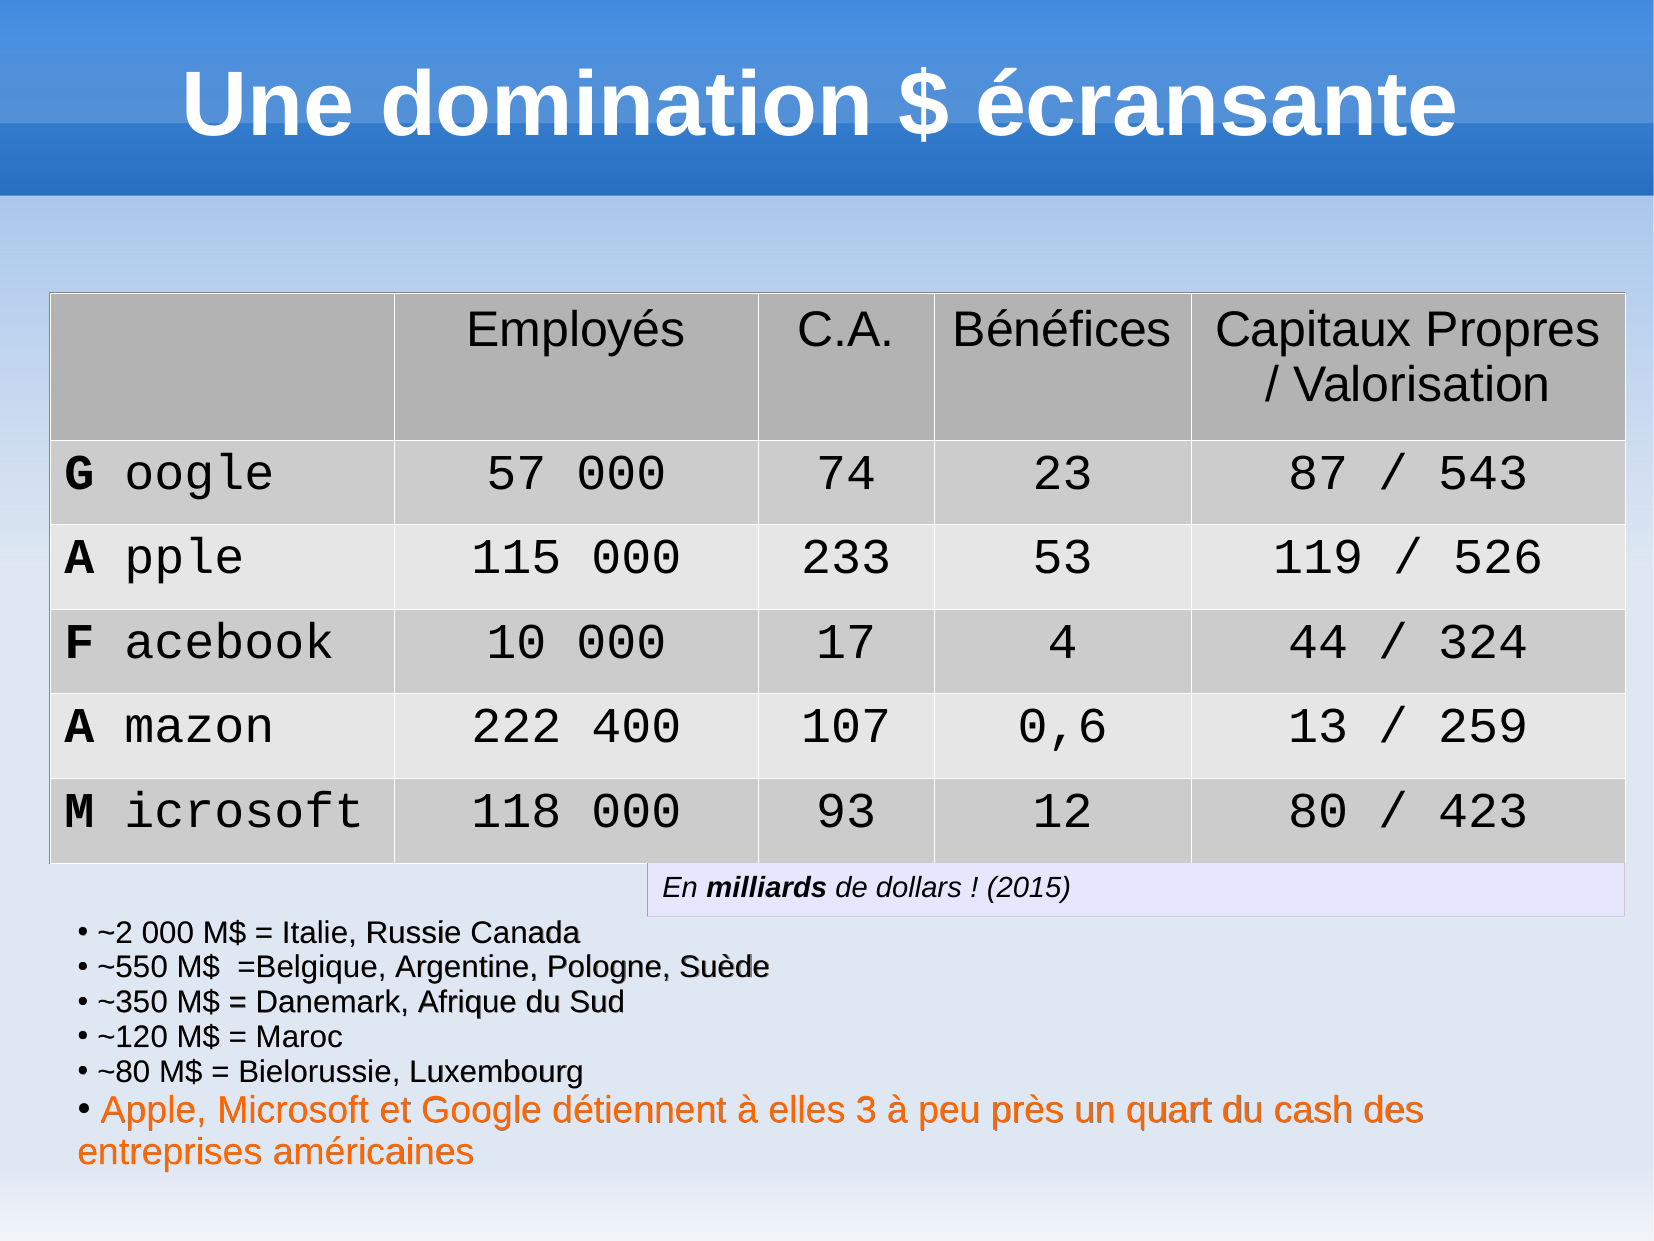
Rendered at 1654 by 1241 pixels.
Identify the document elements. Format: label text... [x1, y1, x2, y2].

table_cell 93 [759, 779, 934, 863]
table_header Employés [395, 294, 758, 440]
table_header [51, 294, 394, 440]
table_cell 10 000 [395, 610, 758, 693]
table_cell 53 [935, 525, 1191, 609]
table_cell 87 / 543 [1192, 441, 1625, 524]
table_cell 17 [759, 610, 934, 693]
table_cell 115 000 [395, 525, 758, 609]
table_header C.A. [759, 294, 934, 440]
table_header Bénéfices [935, 294, 1191, 440]
table_cell 44 / 324 [1192, 610, 1625, 693]
table_cell 57 000 [395, 441, 758, 524]
table_cell A pple [51, 525, 394, 609]
table_cell 23 [935, 441, 1191, 524]
table_cell 107 [759, 694, 934, 778]
title Une domination $ écransante [76, 0, 1565, 208]
table_header Capitaux Propres / Valorisation [1192, 294, 1625, 440]
table_cell A mazon [51, 694, 394, 778]
table_cell 13 / 259 [1192, 694, 1625, 778]
table_cell 119 / 526 [1192, 525, 1625, 609]
table_cell 80 / 423 [1192, 779, 1625, 863]
table_cell 233 [759, 525, 934, 609]
table_cell 4 [935, 610, 1191, 693]
picture [0, 0, 1654, 1241]
table_cell 0,6 [935, 694, 1191, 778]
table_cell 222 400 [395, 694, 758, 778]
table_cell G oogle [51, 441, 394, 524]
text_box En milliards de dollars ! (2015) [647, 863, 1625, 917]
table_cell 74 [759, 441, 934, 524]
table_cell M icrosoft [51, 779, 394, 863]
table_cell 12 [935, 779, 1191, 863]
text_box ~2 000 M$ = Italie, Russie Canada ~550 M$ =Belgique, Argentine, Pologne, Suède ~350 M$ = Danemark, Afrique du Sud ~120 M$ = Maroc ~80 M$ = Bielorussie, Luxembourg Apple, Microsoft et Google détiennent à elles 3 à peu près un quart du cash des entreprises américaines [62, 907, 1501, 1180]
table_cell F acebook [51, 610, 394, 693]
table_cell 118 000 [395, 779, 758, 863]
